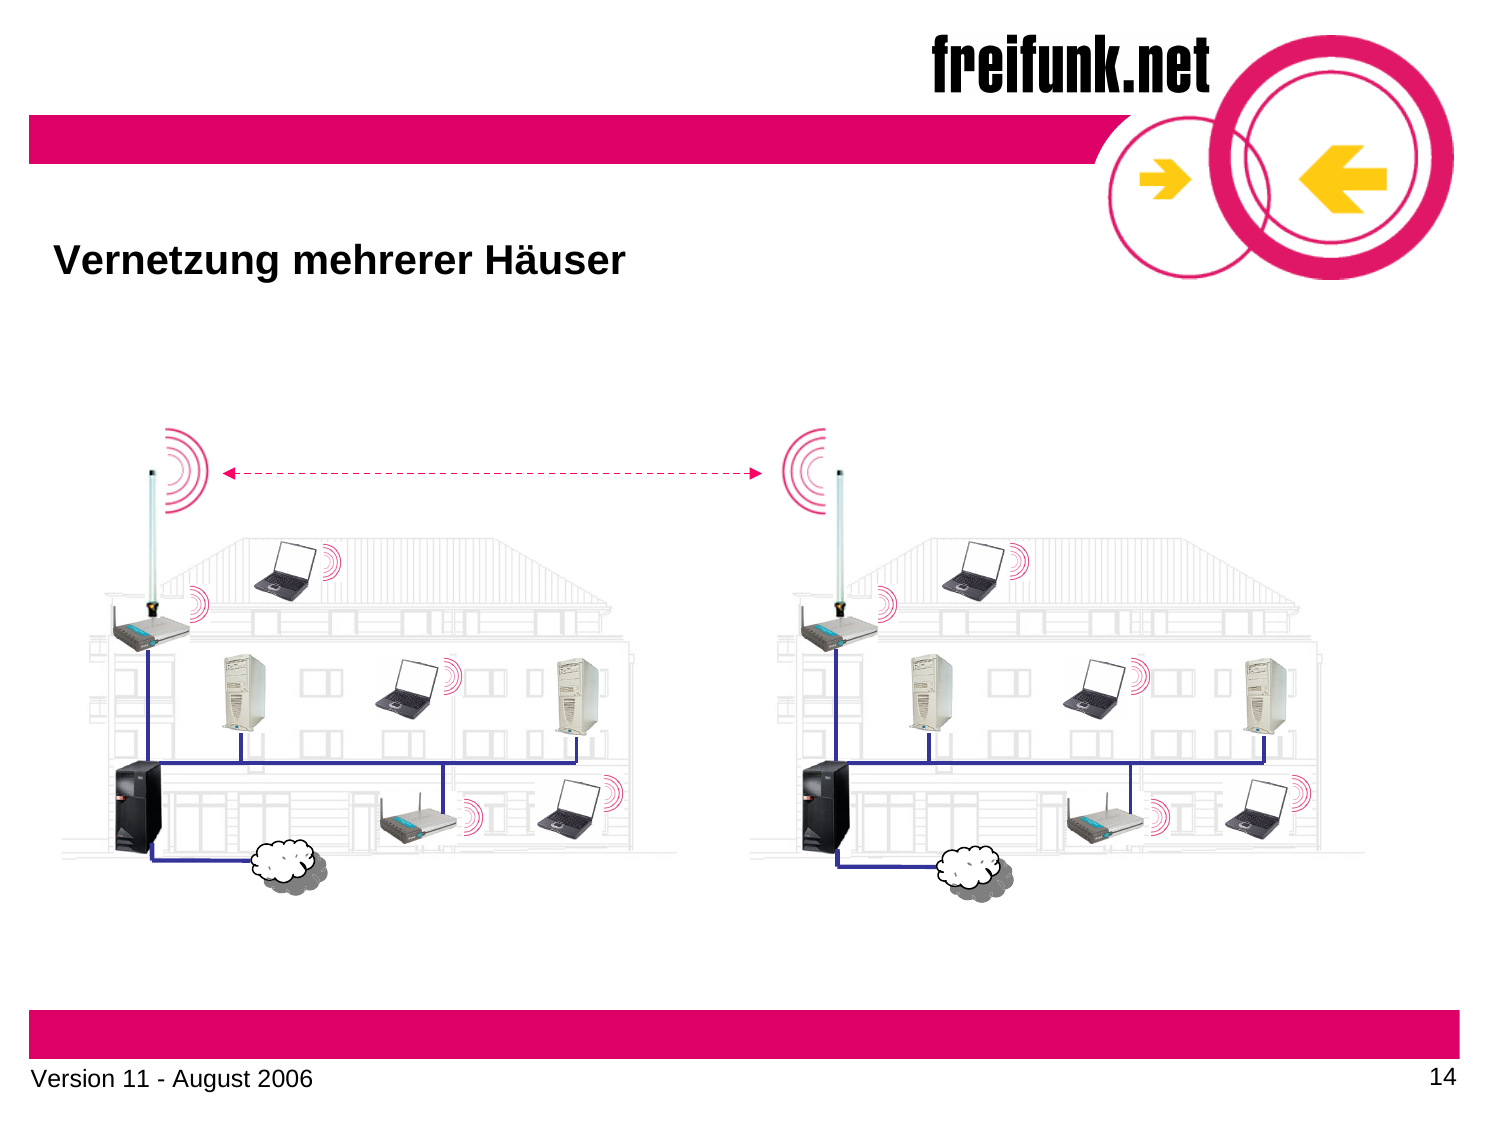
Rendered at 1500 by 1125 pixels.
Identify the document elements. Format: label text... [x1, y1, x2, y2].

picture [750, 467, 1365, 861]
picture [62, 467, 677, 861]
text_box Vernetzung mehrerer Häuser [53, 233, 1046, 313]
text_box [251, 840, 315, 883]
picture [932, 34, 1454, 280]
picture [163, 425, 212, 516]
text_box [936, 846, 1000, 889]
picture [779, 426, 828, 518]
